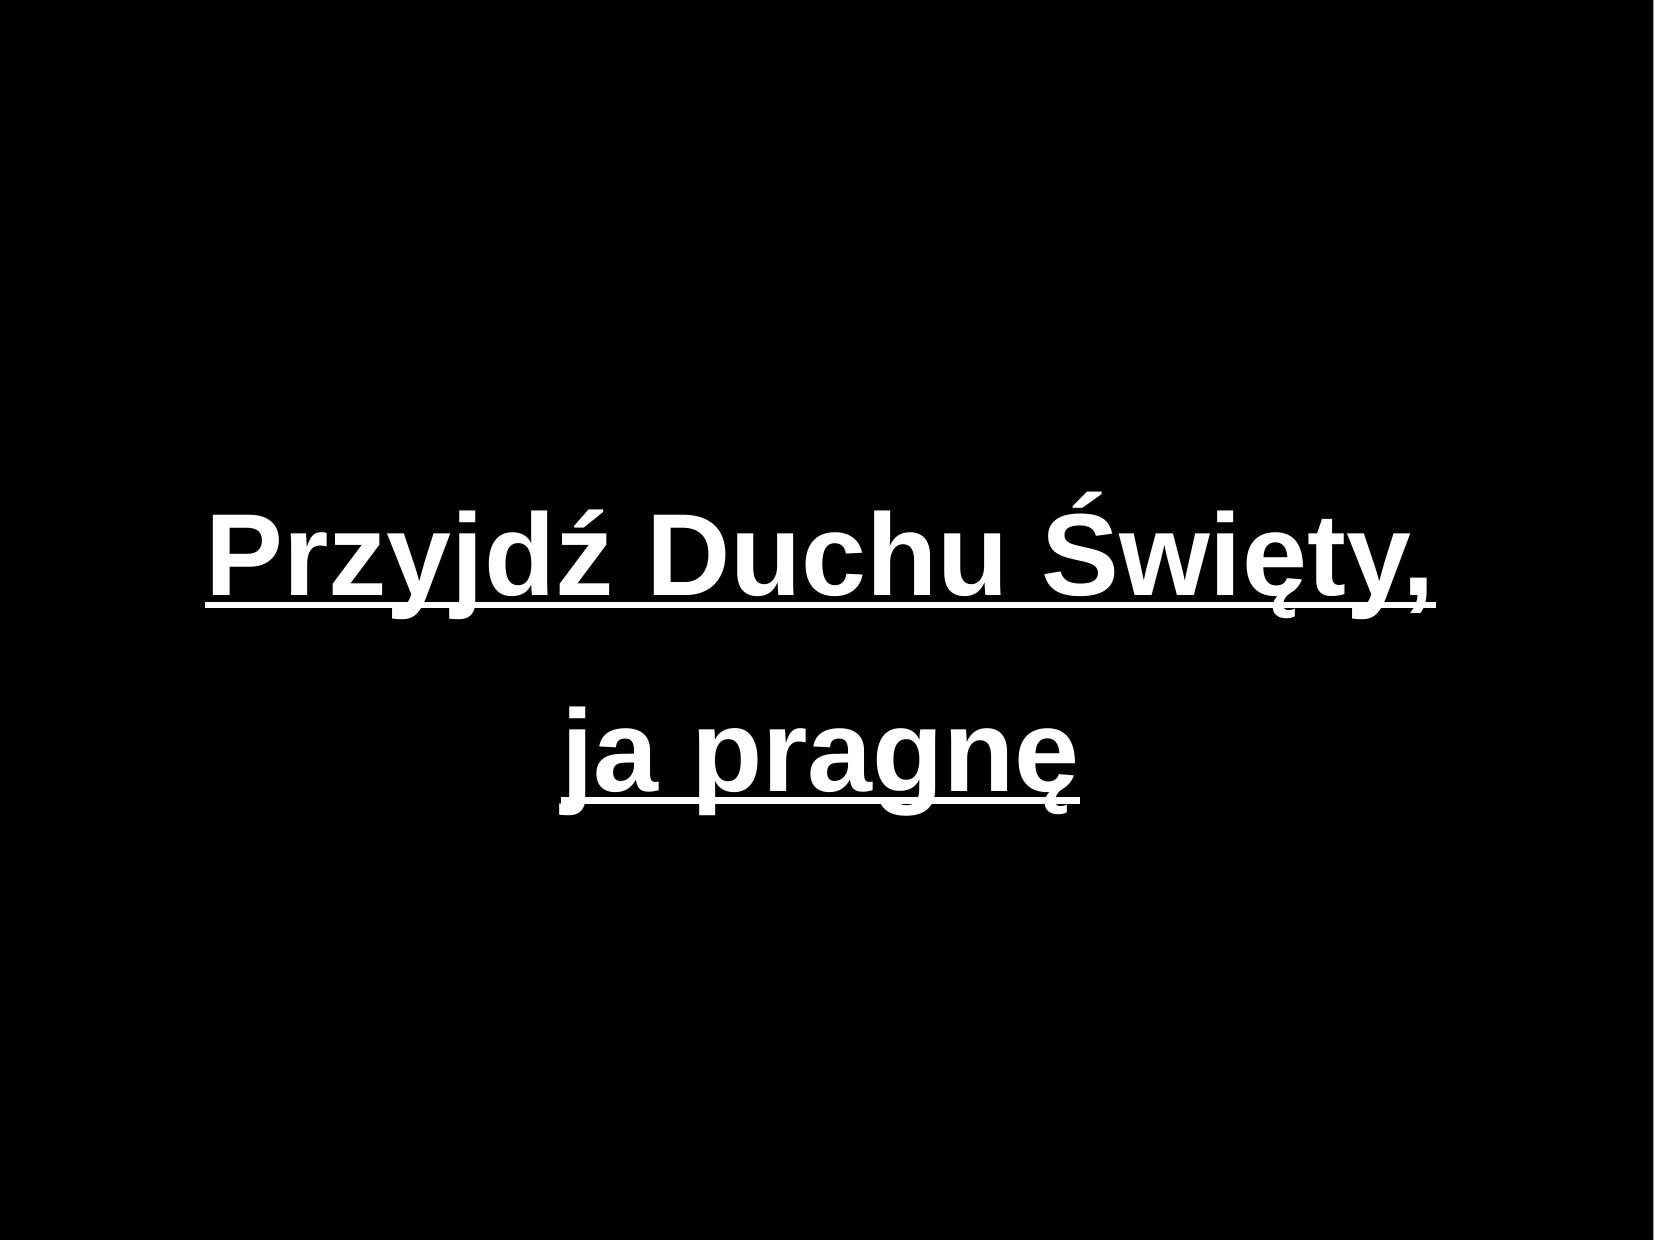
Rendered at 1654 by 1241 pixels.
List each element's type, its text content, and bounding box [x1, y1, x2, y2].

subtitle Przyjdź Duchu Święty, ja pragnę [0, 0, 1642, 1241]
